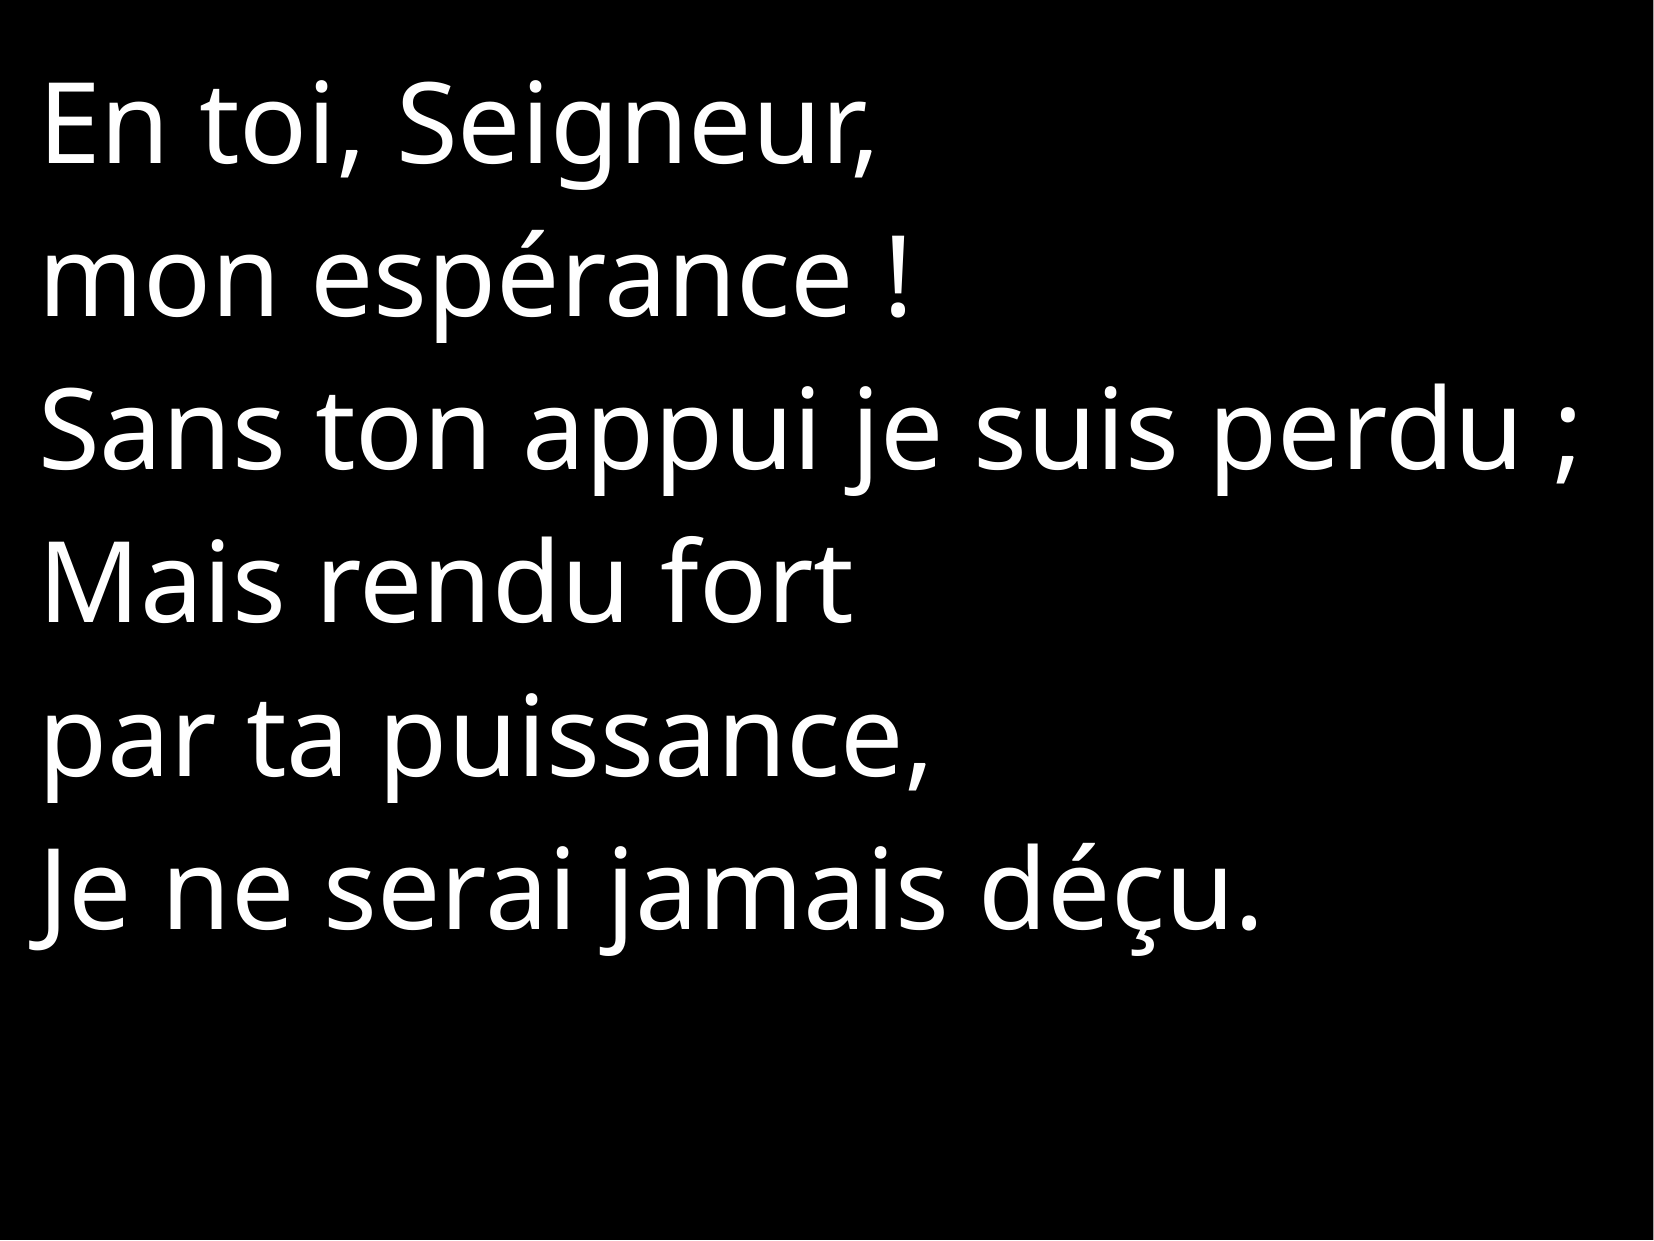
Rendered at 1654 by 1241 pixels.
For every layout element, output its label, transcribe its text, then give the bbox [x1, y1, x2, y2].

text_box En toi, Seigneur, mon espérance ! Sans ton appui je suis perdu ; Mais rendu fort par ta puissance, Je ne serai jamais déçu. [23, 35, 1630, 1205]
